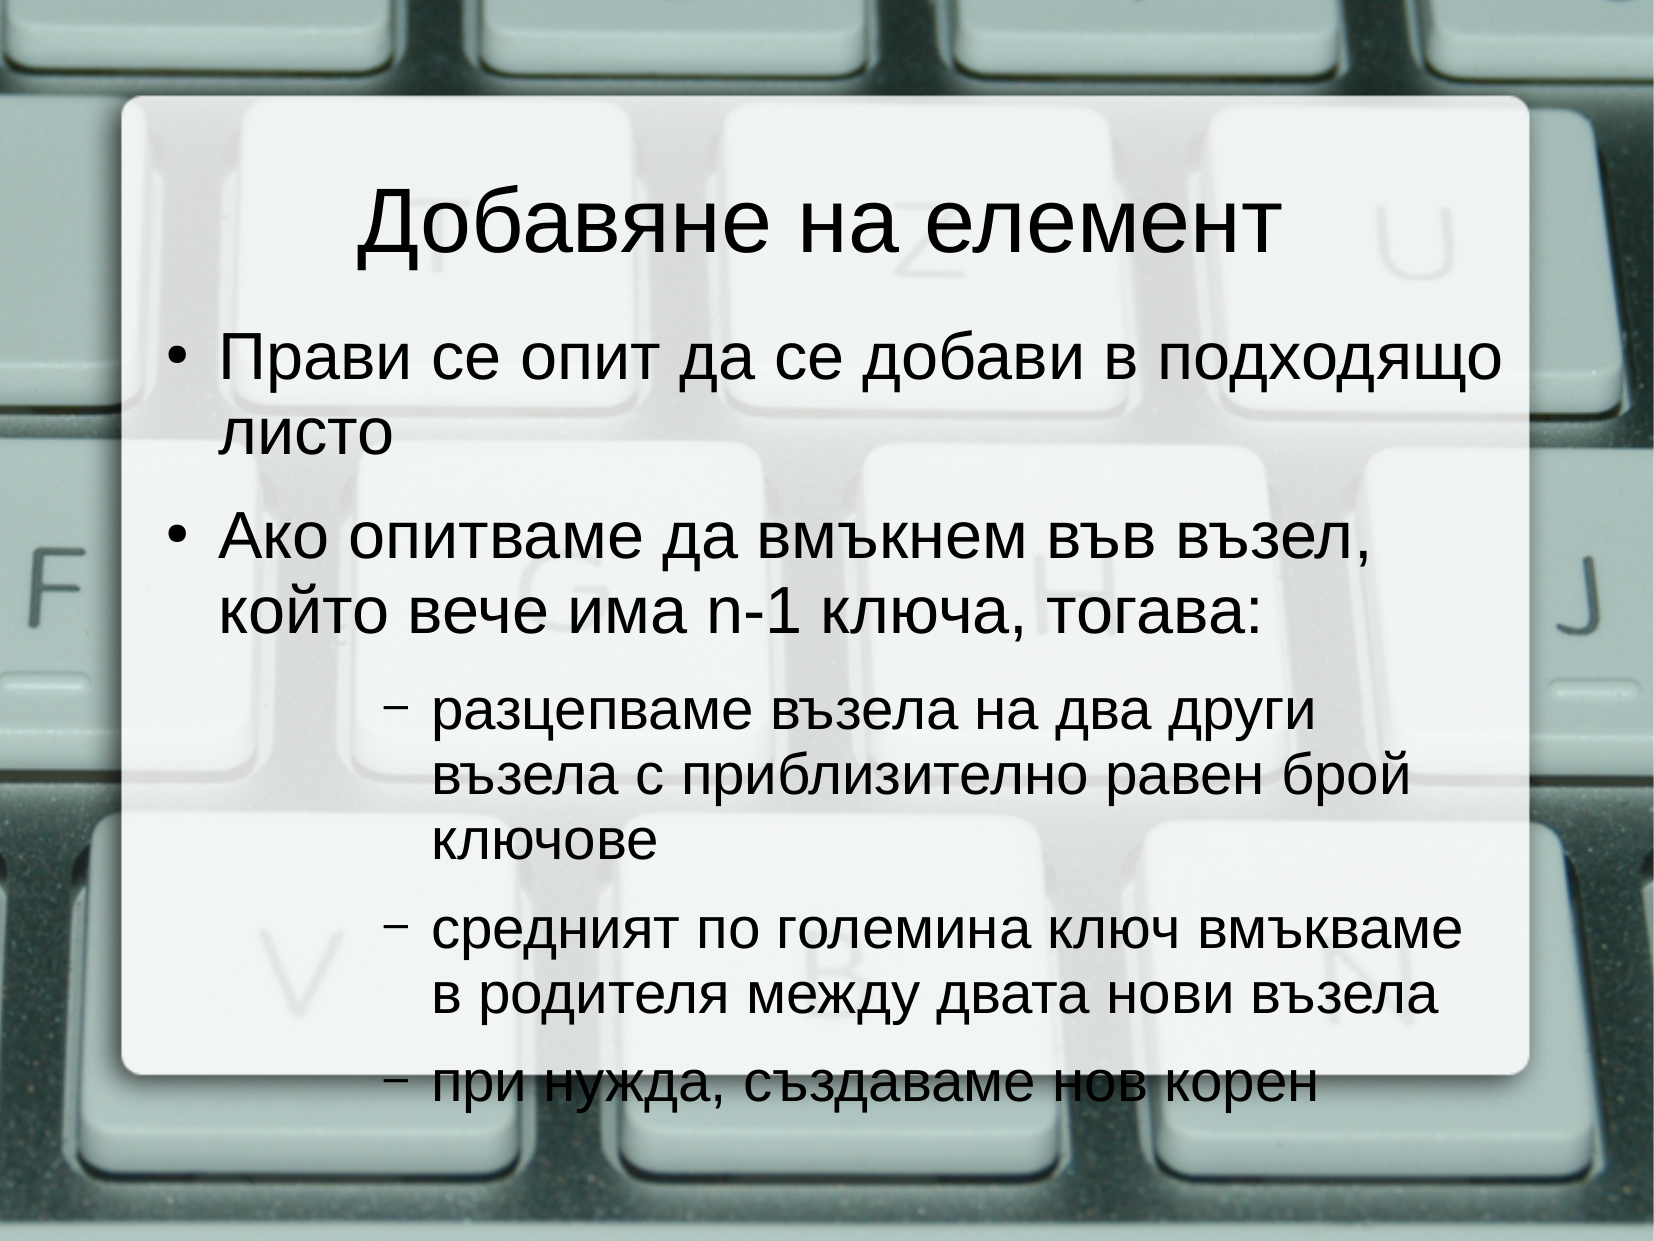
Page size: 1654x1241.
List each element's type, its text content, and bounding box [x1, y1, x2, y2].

title Добавяне на елемент [135, 117, 1506, 325]
picture [0, 0, 1654, 1241]
list Прави се опит да се добави в подходящо листо Ако опитваме да вмъкнем във възел, който вече има n-1 ключа, тогава: разцепваме възела на два други възела с приблизително равен брой ключове средният по големина ключ вмъкваме в родителя между двата нови възела при нужда, създаваме нов корен [147, 318, 1506, 1116]
